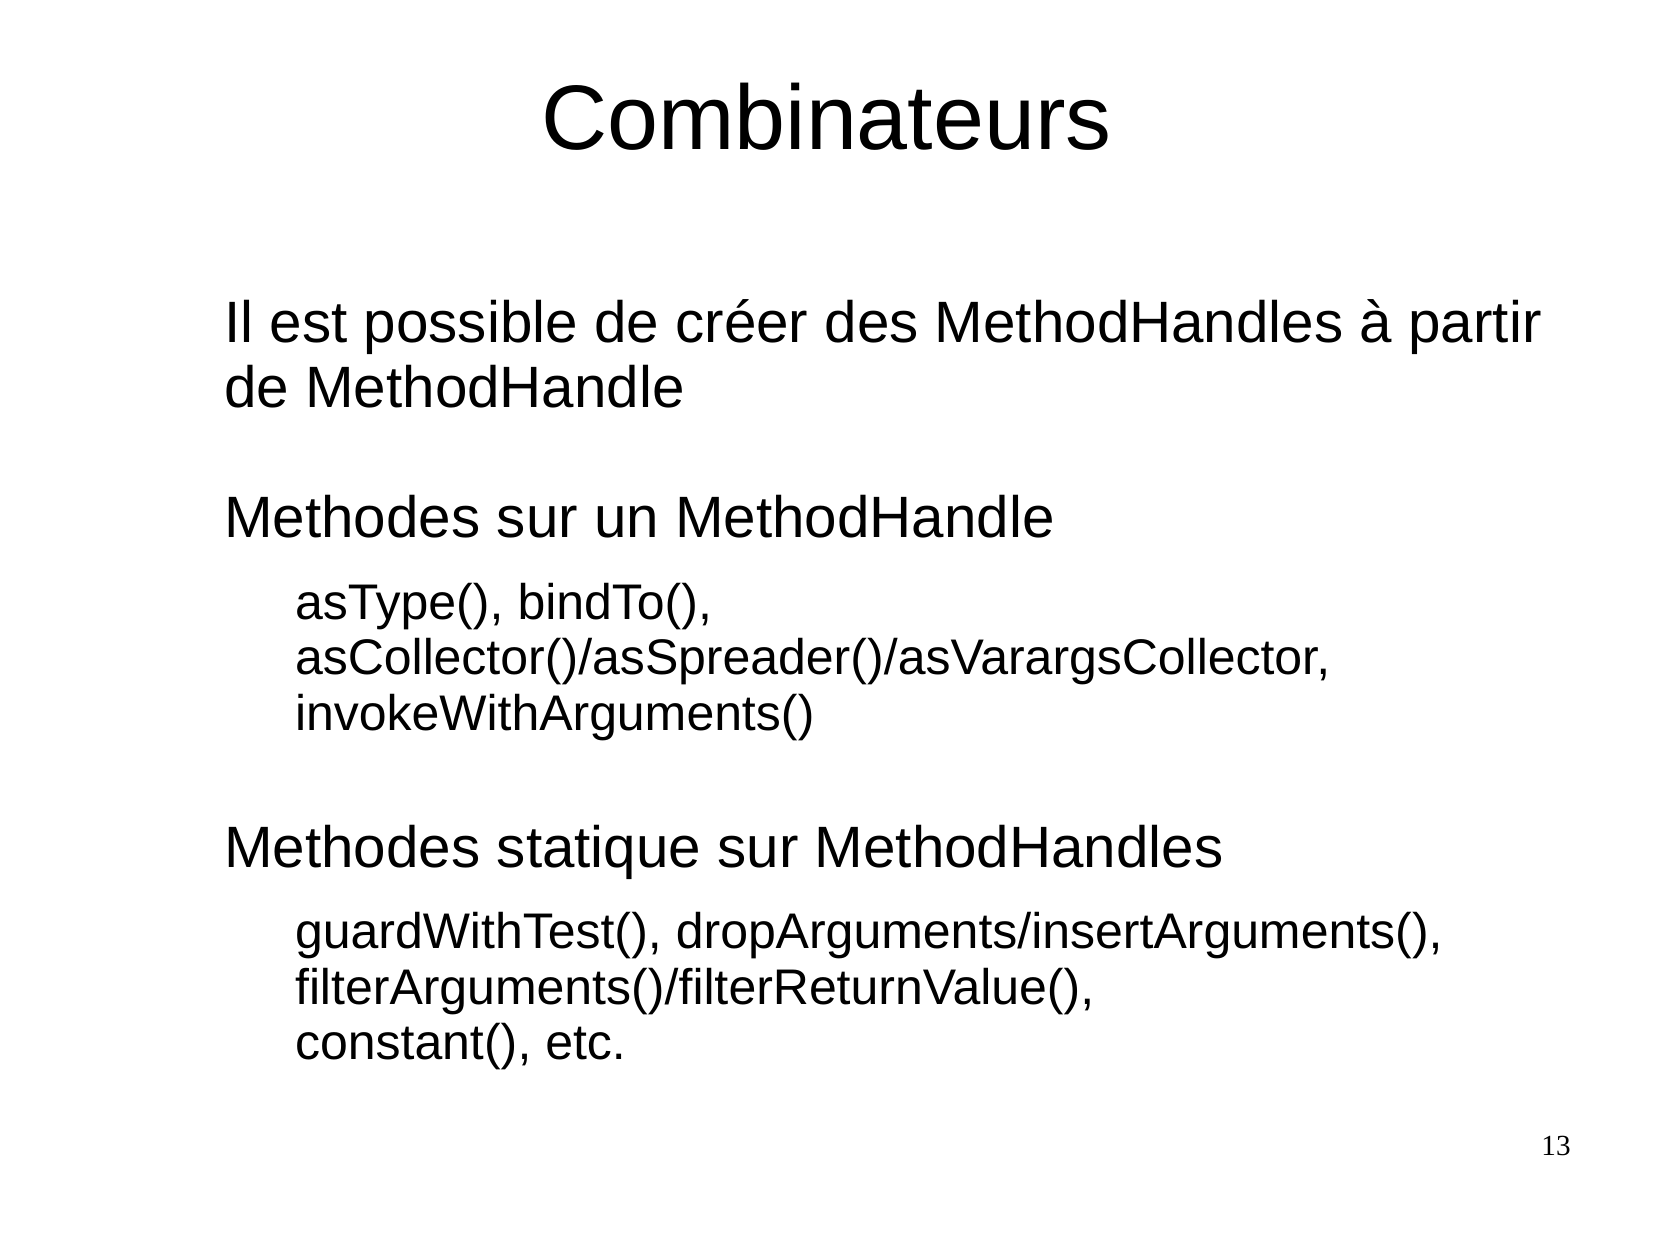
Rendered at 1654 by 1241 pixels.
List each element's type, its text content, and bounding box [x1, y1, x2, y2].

title Combinateurs [82, 13, 1571, 222]
list Il est possible de créer des MethodHandles à partir de MethodHandle Methodes sur un MethodHandle asType(), bindTo(), asCollector()/asSpreader()/asVarargsCollector, invokeWithArguments() Methodes statique sur MethodHandles guardWithTest(), dropArguments/insertArguments(), filterArguments()/filterReturnValue(), constant(), etc. [82, 290, 1571, 1109]
